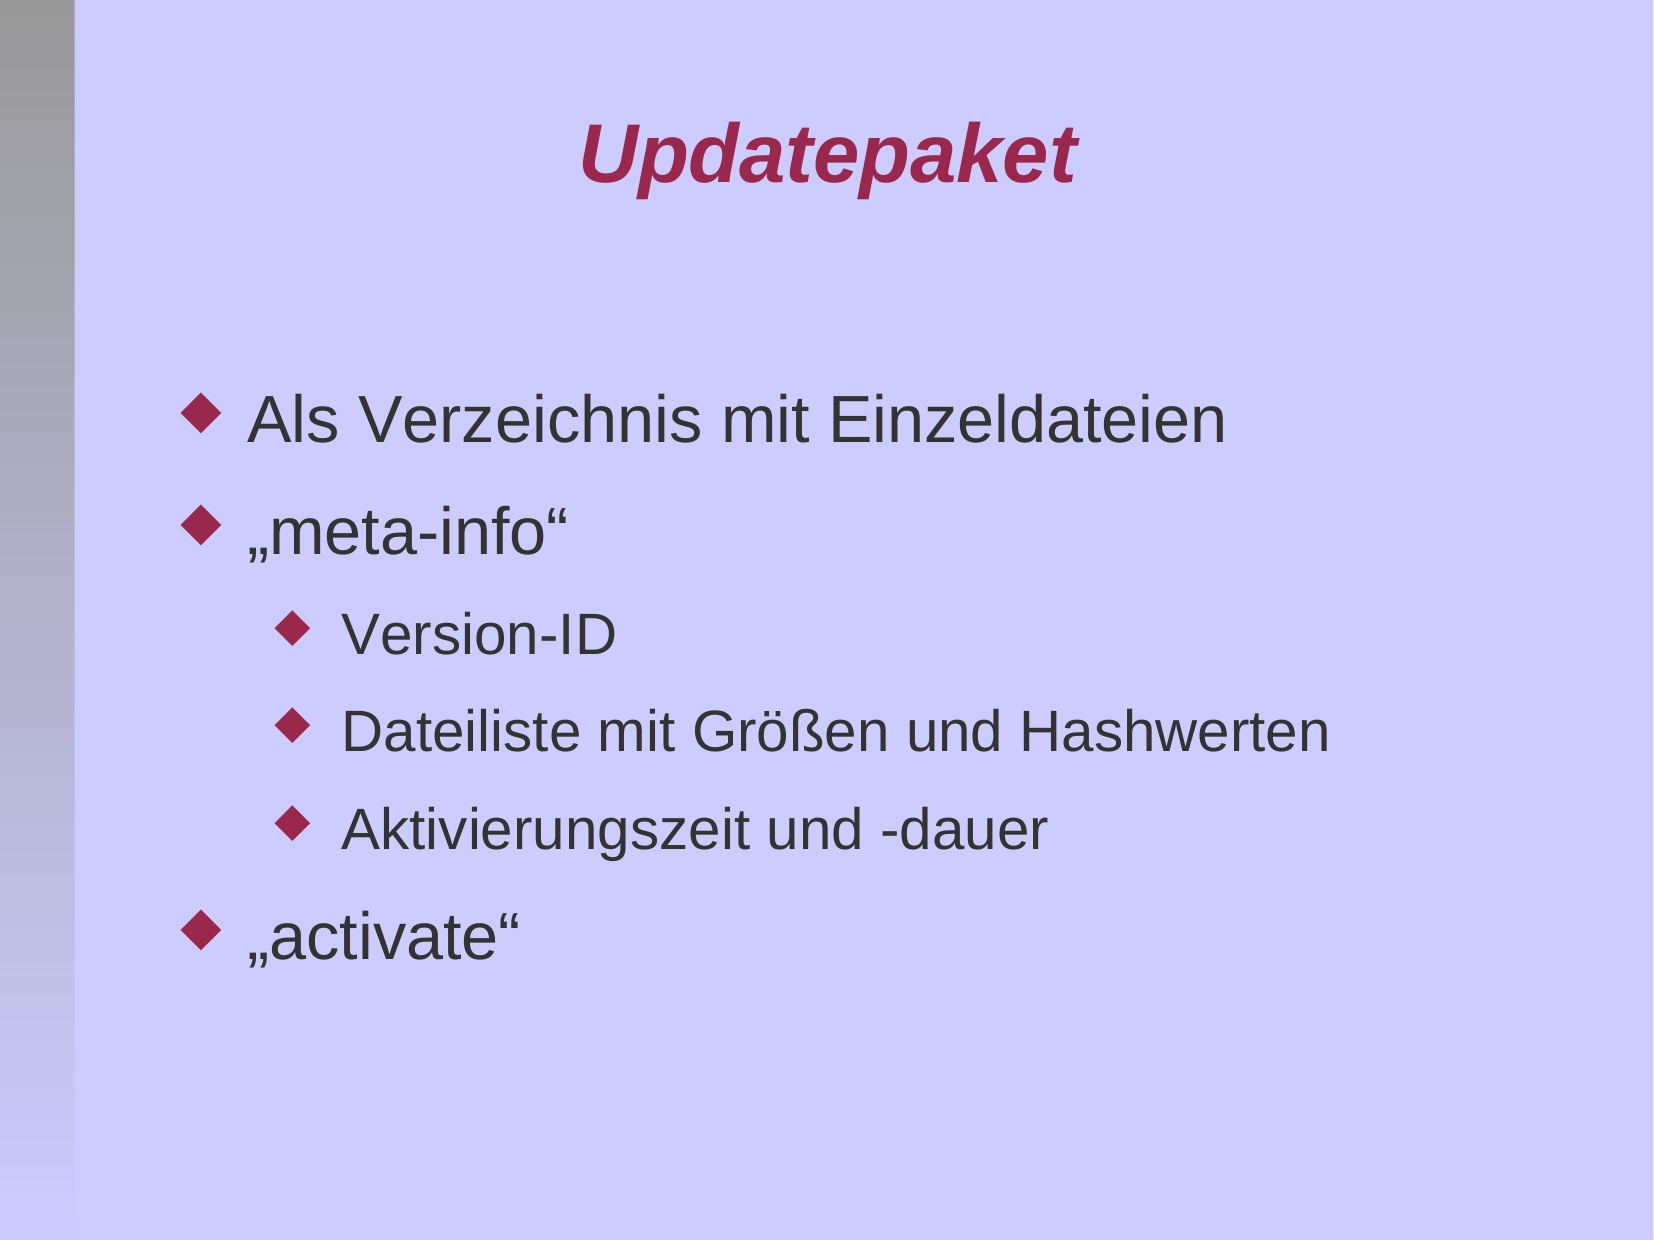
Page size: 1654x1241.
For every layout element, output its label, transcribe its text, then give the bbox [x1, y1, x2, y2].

list Als Verzeichnis mit Einzeldateien „meta-info“ Version-ID Dateiliste mit Größen und Hashwerten Aktivierungszeit und -dauer „activate“ [152, 344, 1534, 1127]
title Updatepaket [121, 49, 1534, 257]
